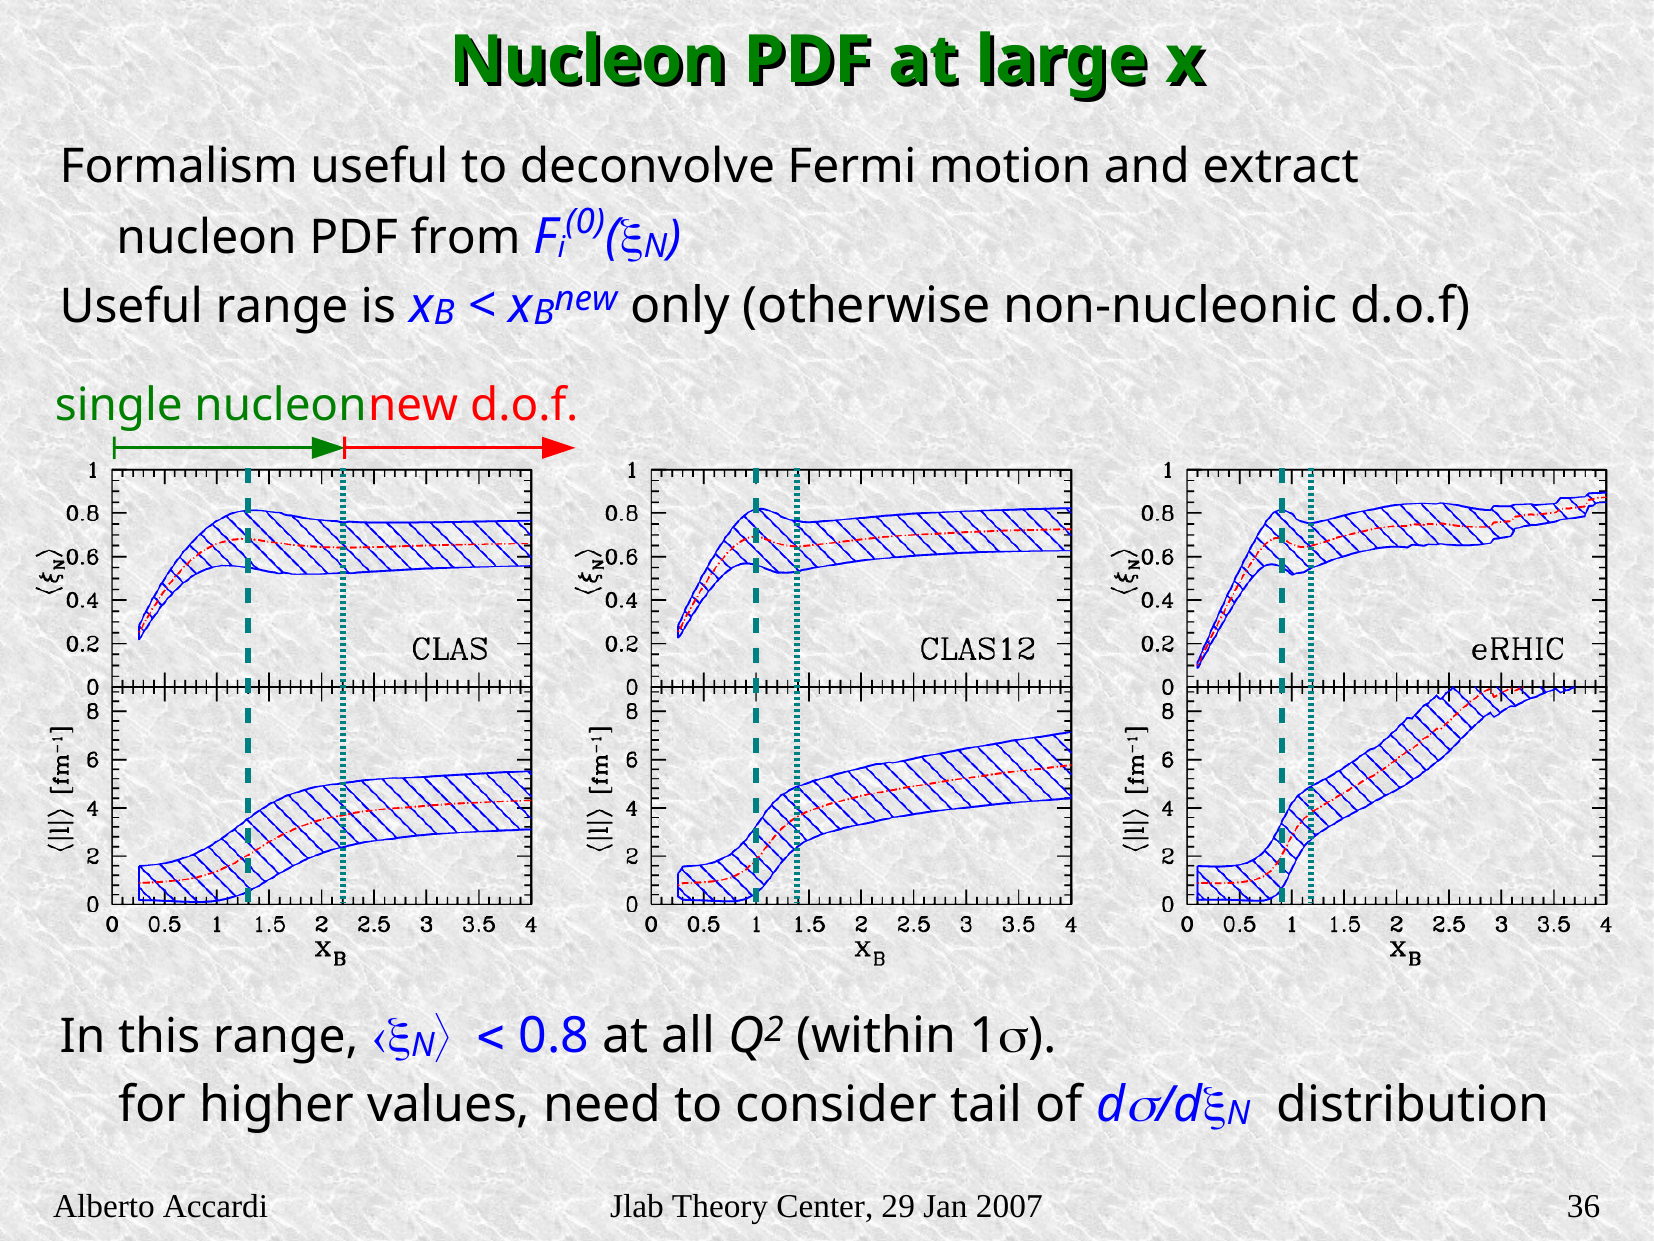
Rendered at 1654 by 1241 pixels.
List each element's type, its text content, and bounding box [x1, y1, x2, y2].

picture [0, 0, 1654, 1241]
text_box Formalism useful to deconvolve Fermi motion and extract nucleon PDF from Fi(0)(xN) Useful range is xB < xBnew only (otherwise non-nucleonic d.o.f) [44, 123, 1654, 409]
text_box single nucleon [40, 363, 353, 434]
text_box new d.o.f. [353, 363, 584, 434]
text_box In this range, xN < 0.8 at all Q2 (within 1s). for higher values, need to consider tail of ds/dxN distribution [44, 991, 1654, 1153]
text_box Nucleon PDF at large x [29, 4, 1624, 132]
